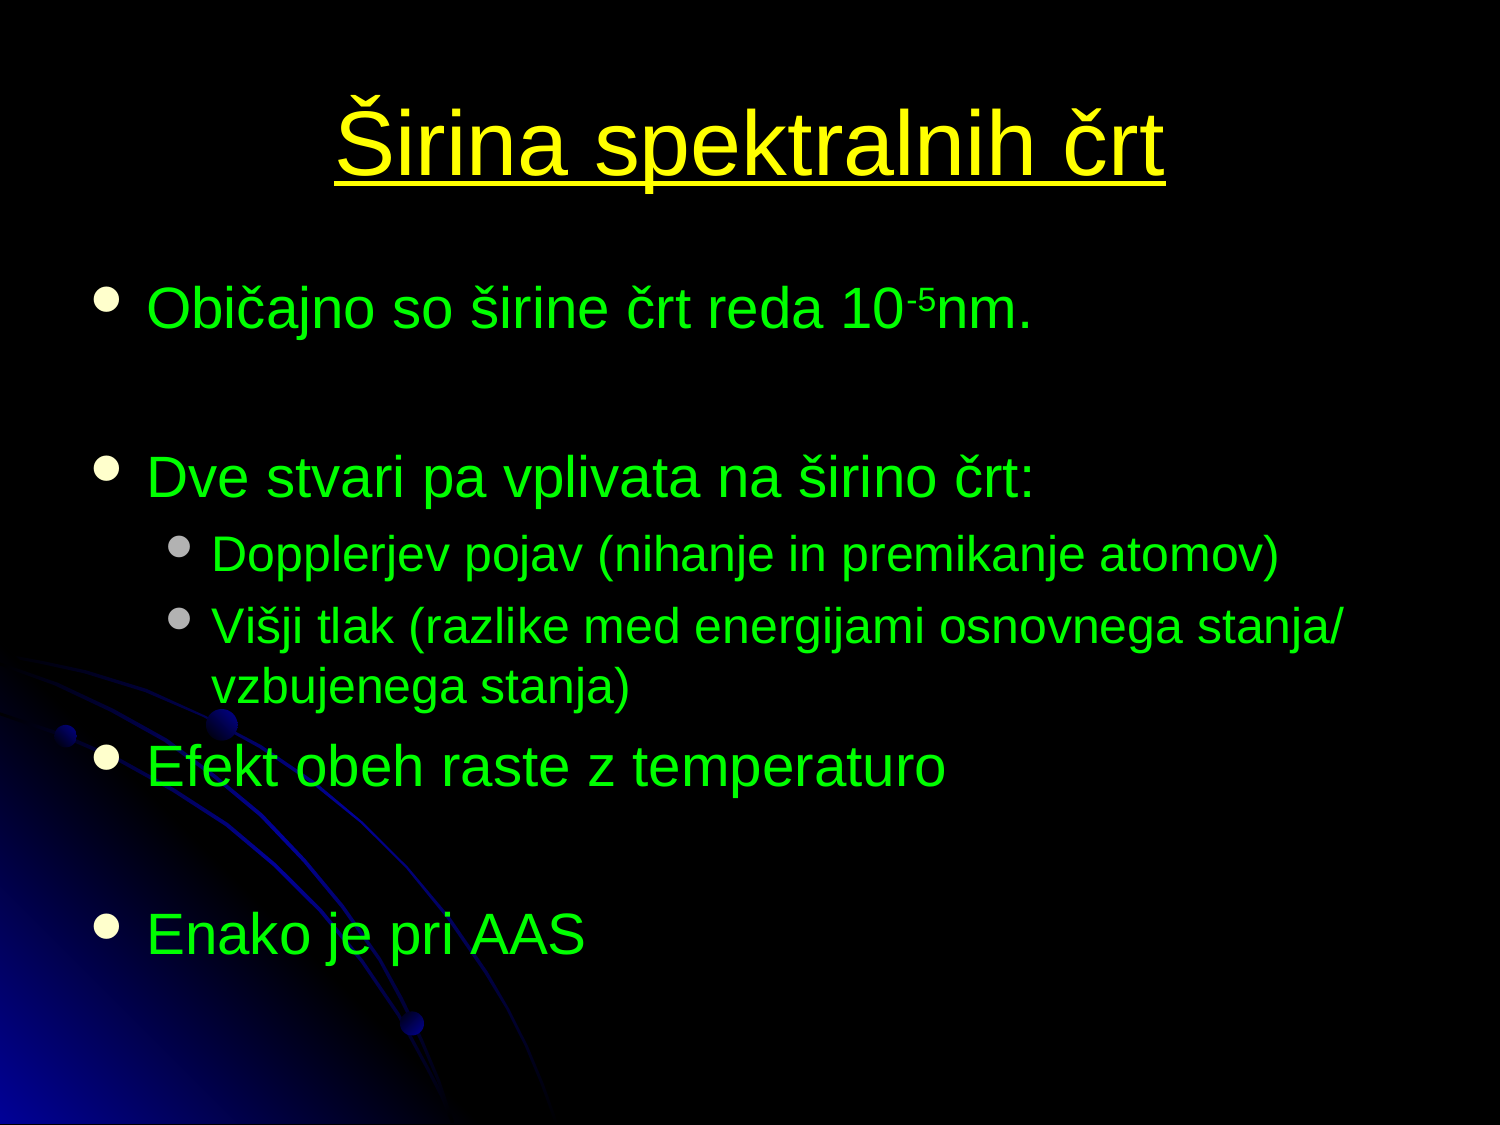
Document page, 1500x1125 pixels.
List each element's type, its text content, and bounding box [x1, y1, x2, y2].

list Običajno so širine črt reda 10-5nm. Dve stvari pa vplivata na širino črt: Dopplerjev pojav (nihanje in premikanje atomov) Višji tlak (razlike med energijami osnovnega stanja/ vzbujenega stanja) Efekt obeh raste z temperaturo Enako je pri AAS [75, 262, 1426, 1083]
title Širina spektralnih črt [75, 45, 1426, 233]
